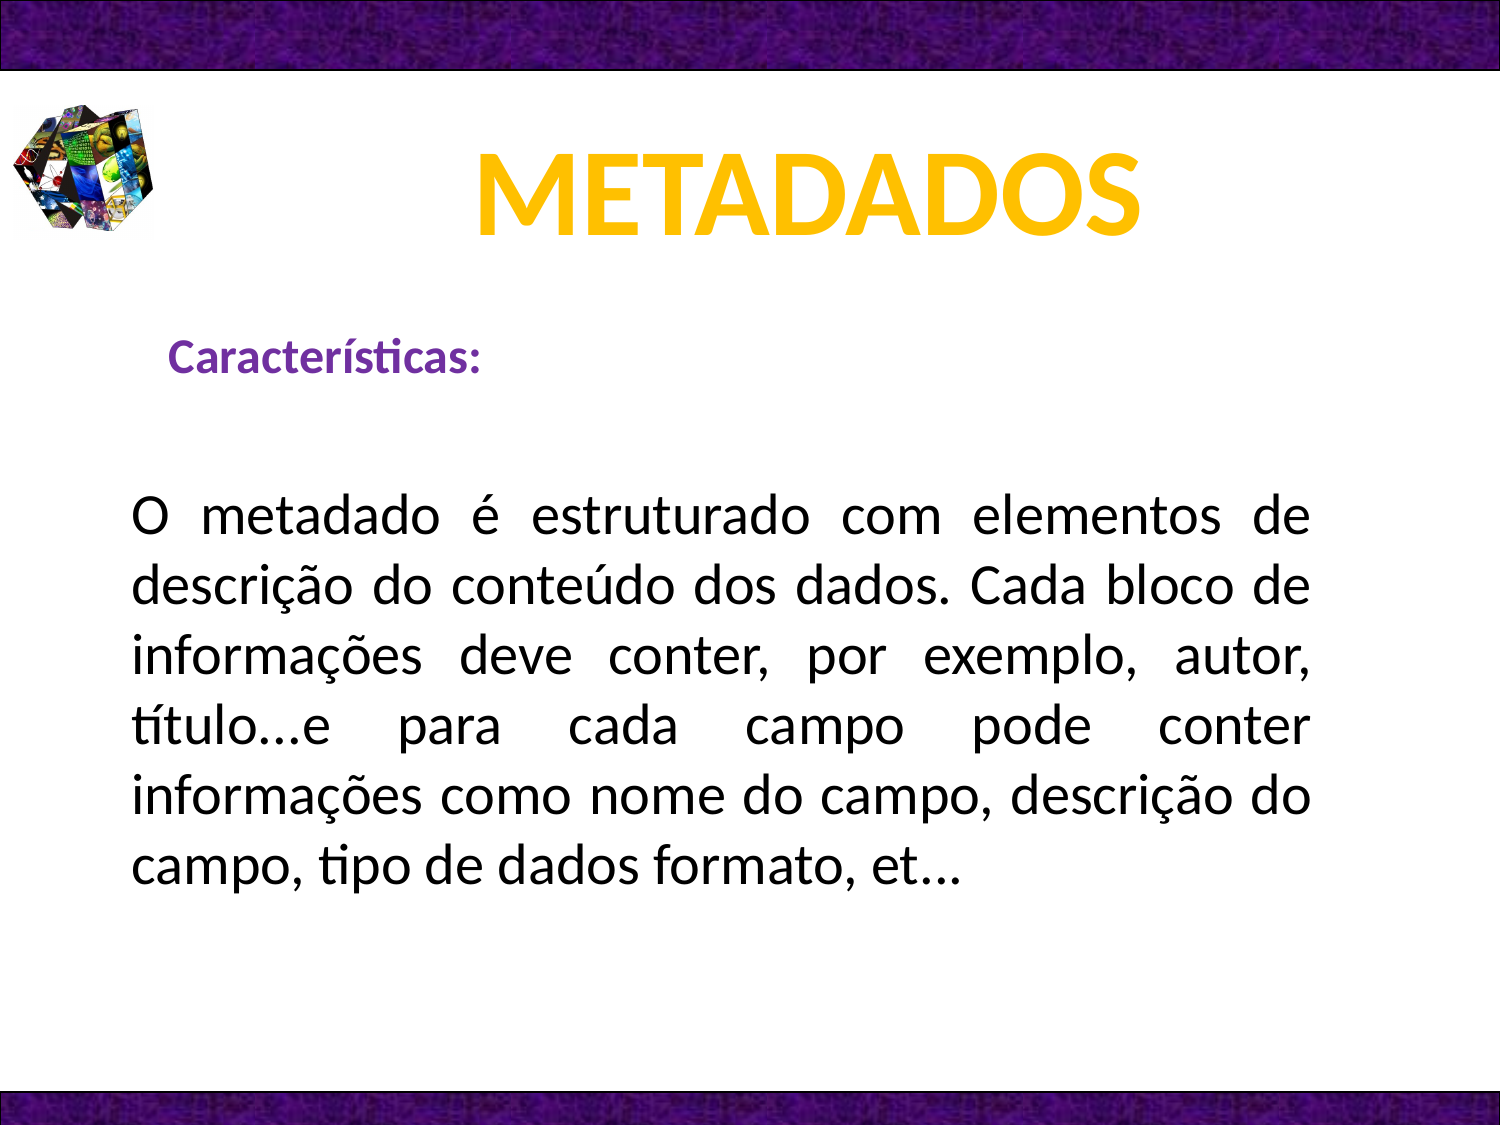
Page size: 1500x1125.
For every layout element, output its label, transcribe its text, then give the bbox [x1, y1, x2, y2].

text_box METADADOS [157, 92, 1459, 269]
picture [13, 105, 154, 240]
text_box [0, 0, 1500, 71]
text_box O metadado é estruturado com elementos de descrição do conteúdo dos dados. Cada bloco de informações deve conter, por exemplo, autor, título...e para cada campo pode conter informações como nome do campo, descrição do campo, tipo de dados formato, et... [116, 468, 1328, 974]
text_box Características: [154, 316, 659, 392]
text_box [0, 1091, 1500, 1125]
